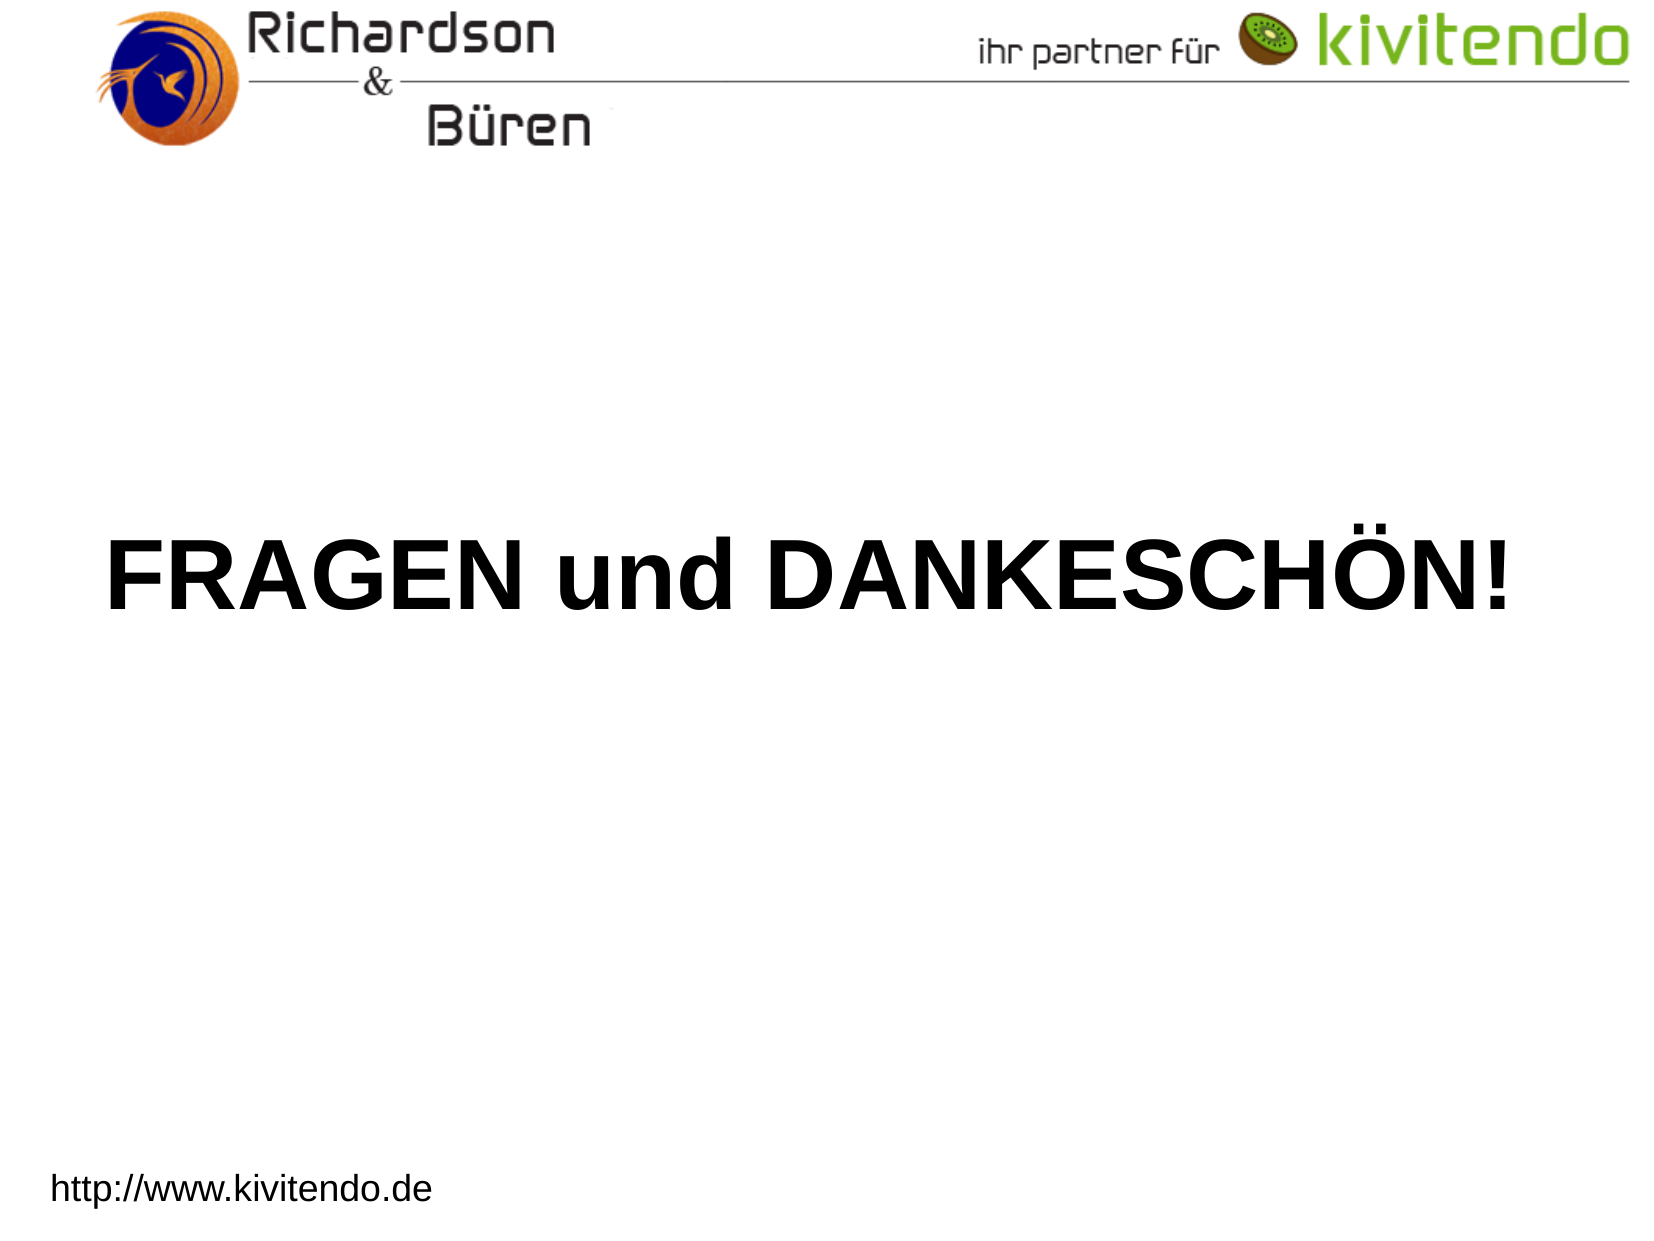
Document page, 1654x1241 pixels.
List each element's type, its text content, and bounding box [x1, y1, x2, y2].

text_box http://www.kivitendo.de [35, 1159, 1028, 1217]
subtitle FRAGEN und DANKESCHÖN! [82, 290, 1538, 1010]
picture [63, 0, 1642, 149]
